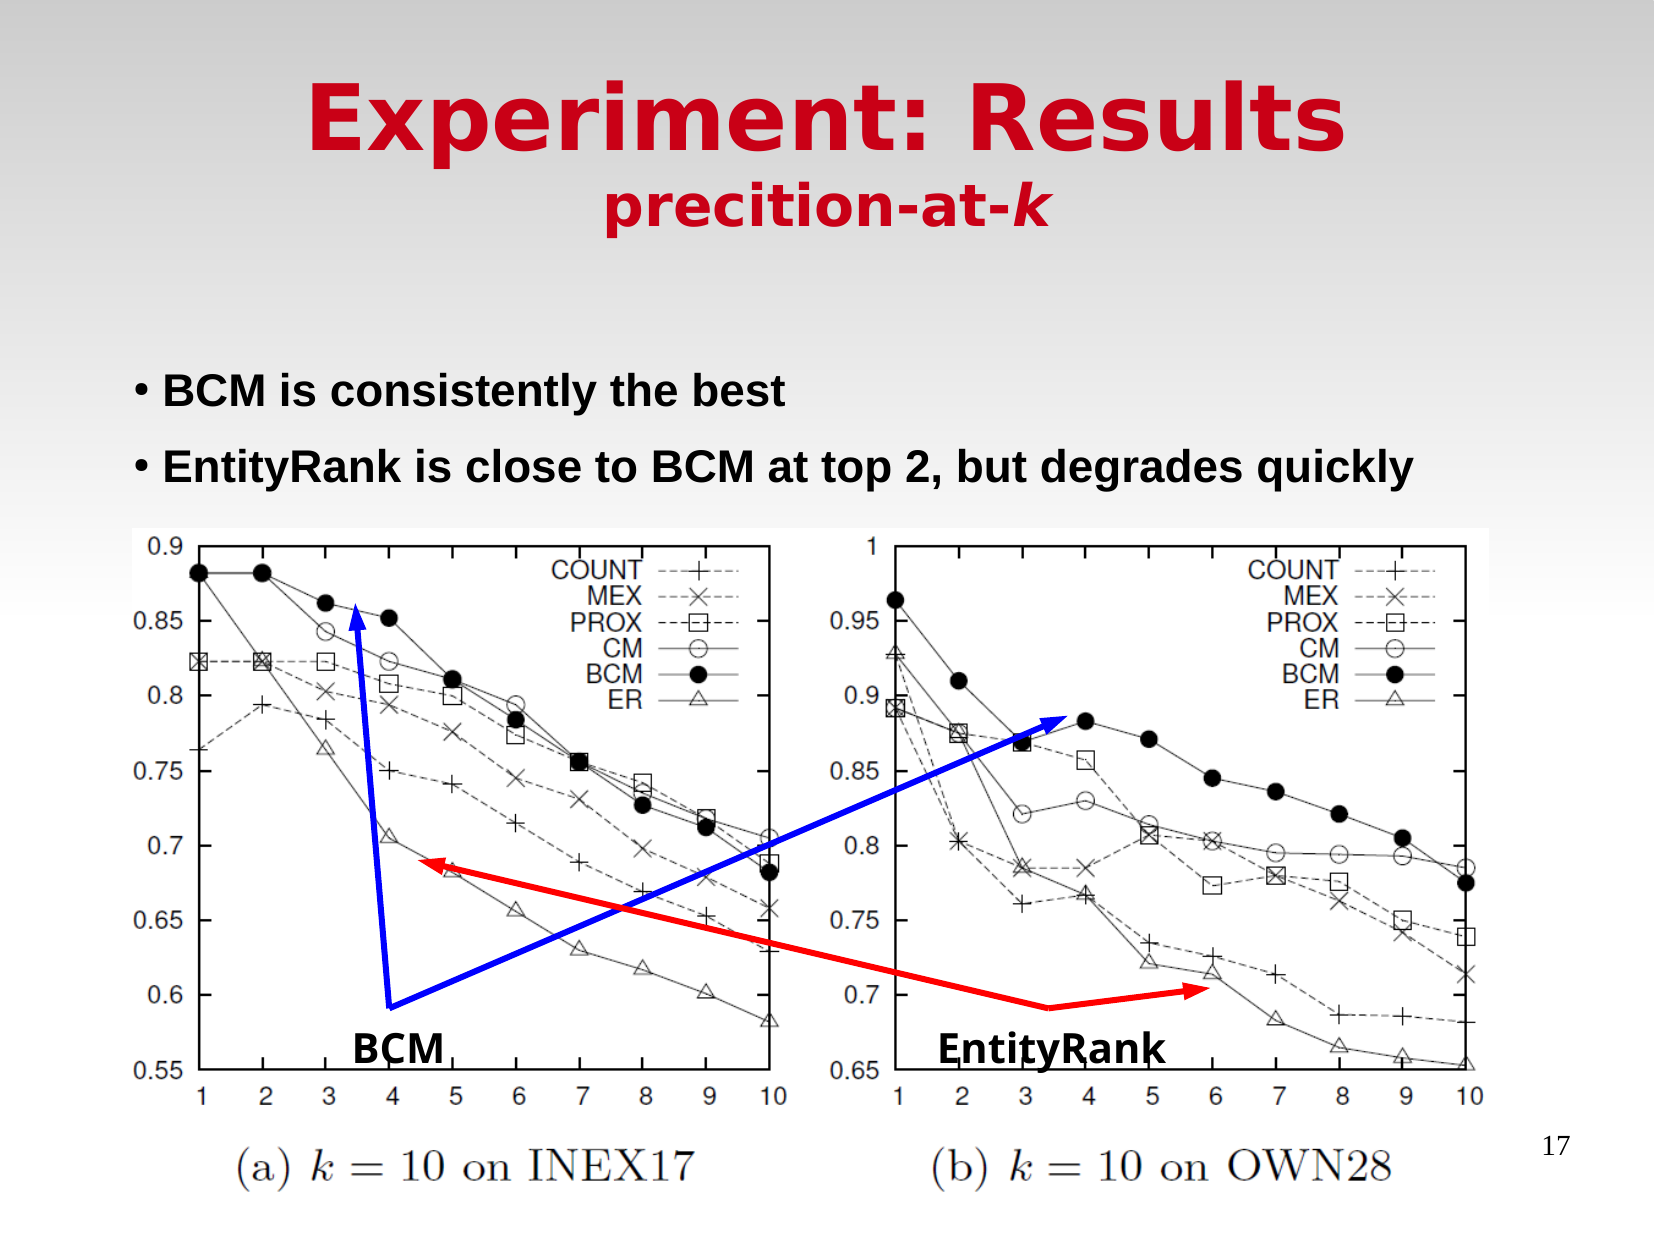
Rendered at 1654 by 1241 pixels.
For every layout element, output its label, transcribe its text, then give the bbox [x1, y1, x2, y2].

text_box EntityRank [919, 1008, 1238, 1078]
text_box BCM is consistently the best EntityRank is close to BCM at top 2, but degrades quickly [118, 331, 1460, 475]
picture [132, 528, 1489, 1193]
title Experiment: Results precition-at-k [82, 49, 1571, 257]
text_box BCM [333, 1008, 498, 1078]
